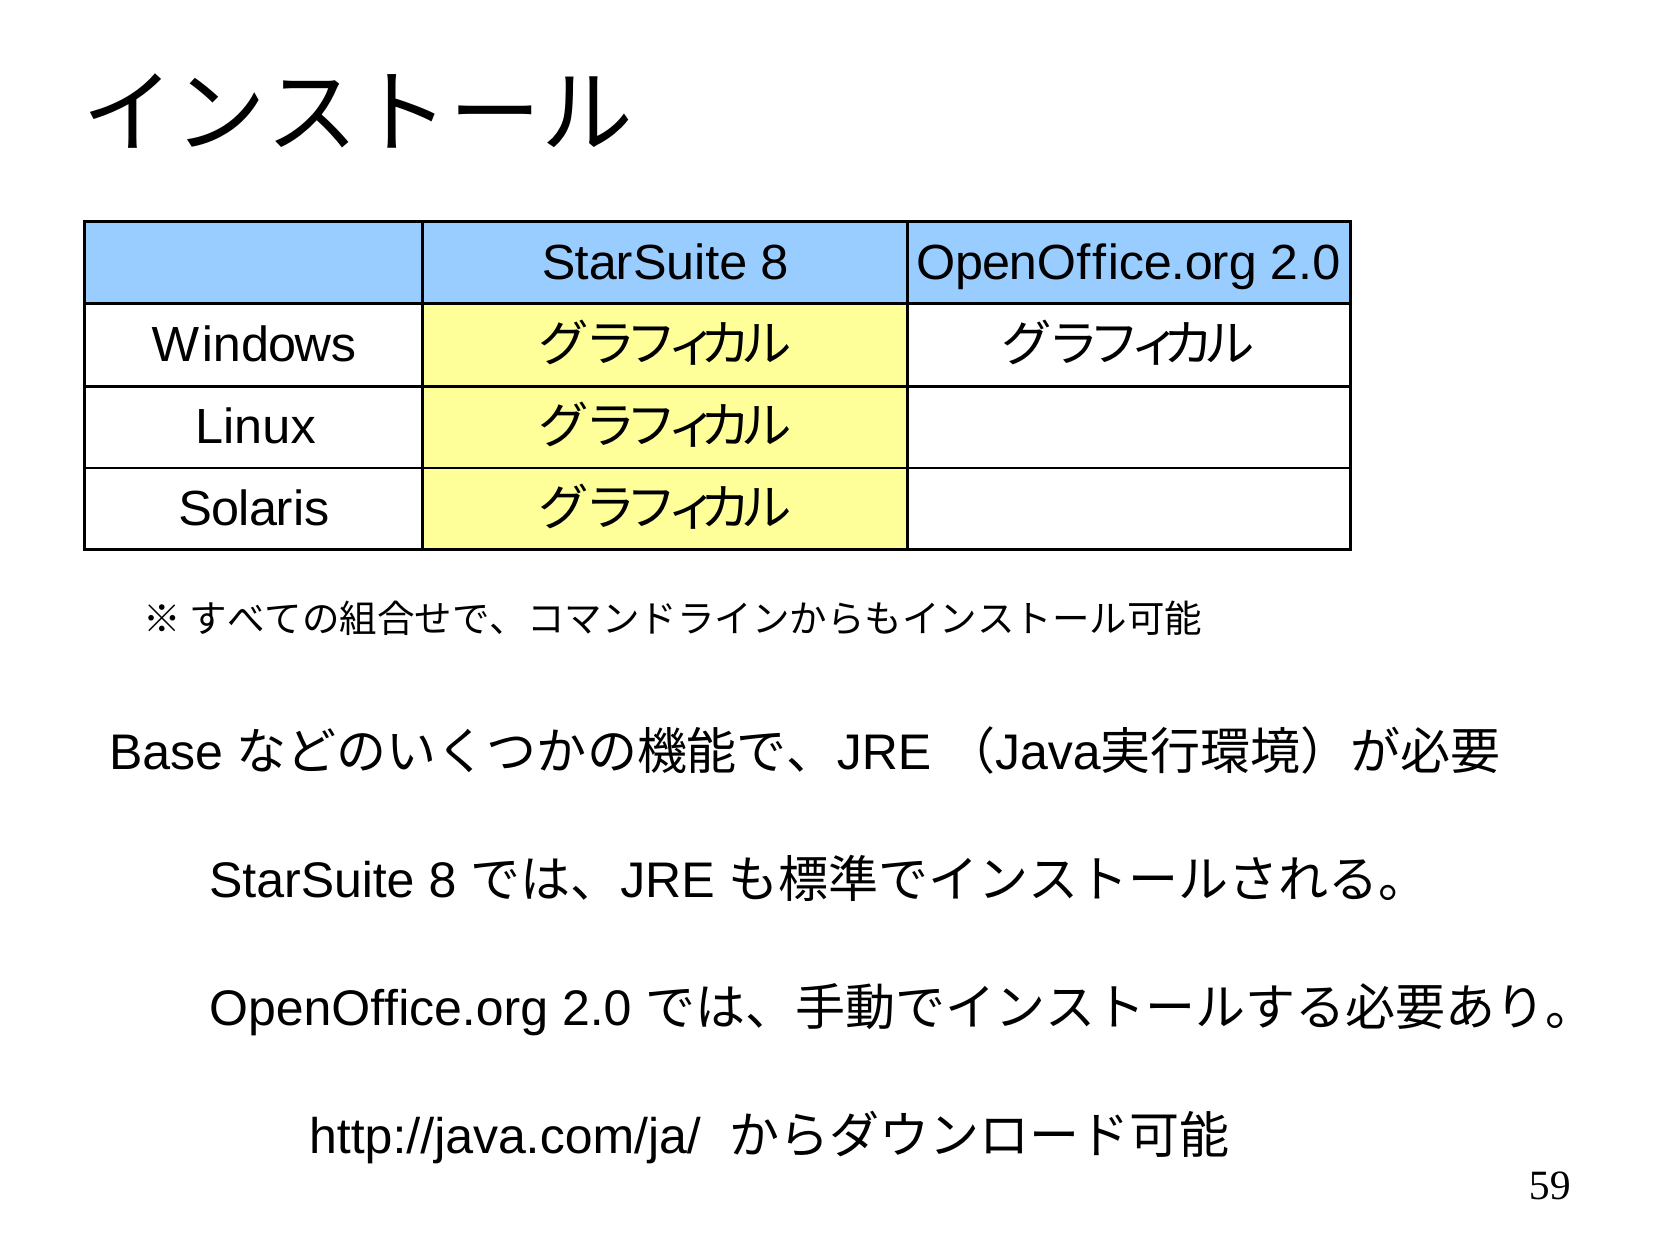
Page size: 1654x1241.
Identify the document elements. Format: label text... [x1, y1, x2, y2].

text_box Base などのいくつかの機能で、JRE （Java実行環境）が必要 StarSuite 8 では、JRE も標準でインストールされる。 OpenOffice.org 2.0 では、手動でインストールする必要あり。 http://java.com/ja/ からダウンロード可能 [94, 703, 1470, 1092]
text_box ※ すべての組合せで、コマンドラインからもインストール可能 [128, 581, 1108, 634]
title インストール [82, 0, 1623, 213]
chart [82, 219, 1352, 612]
